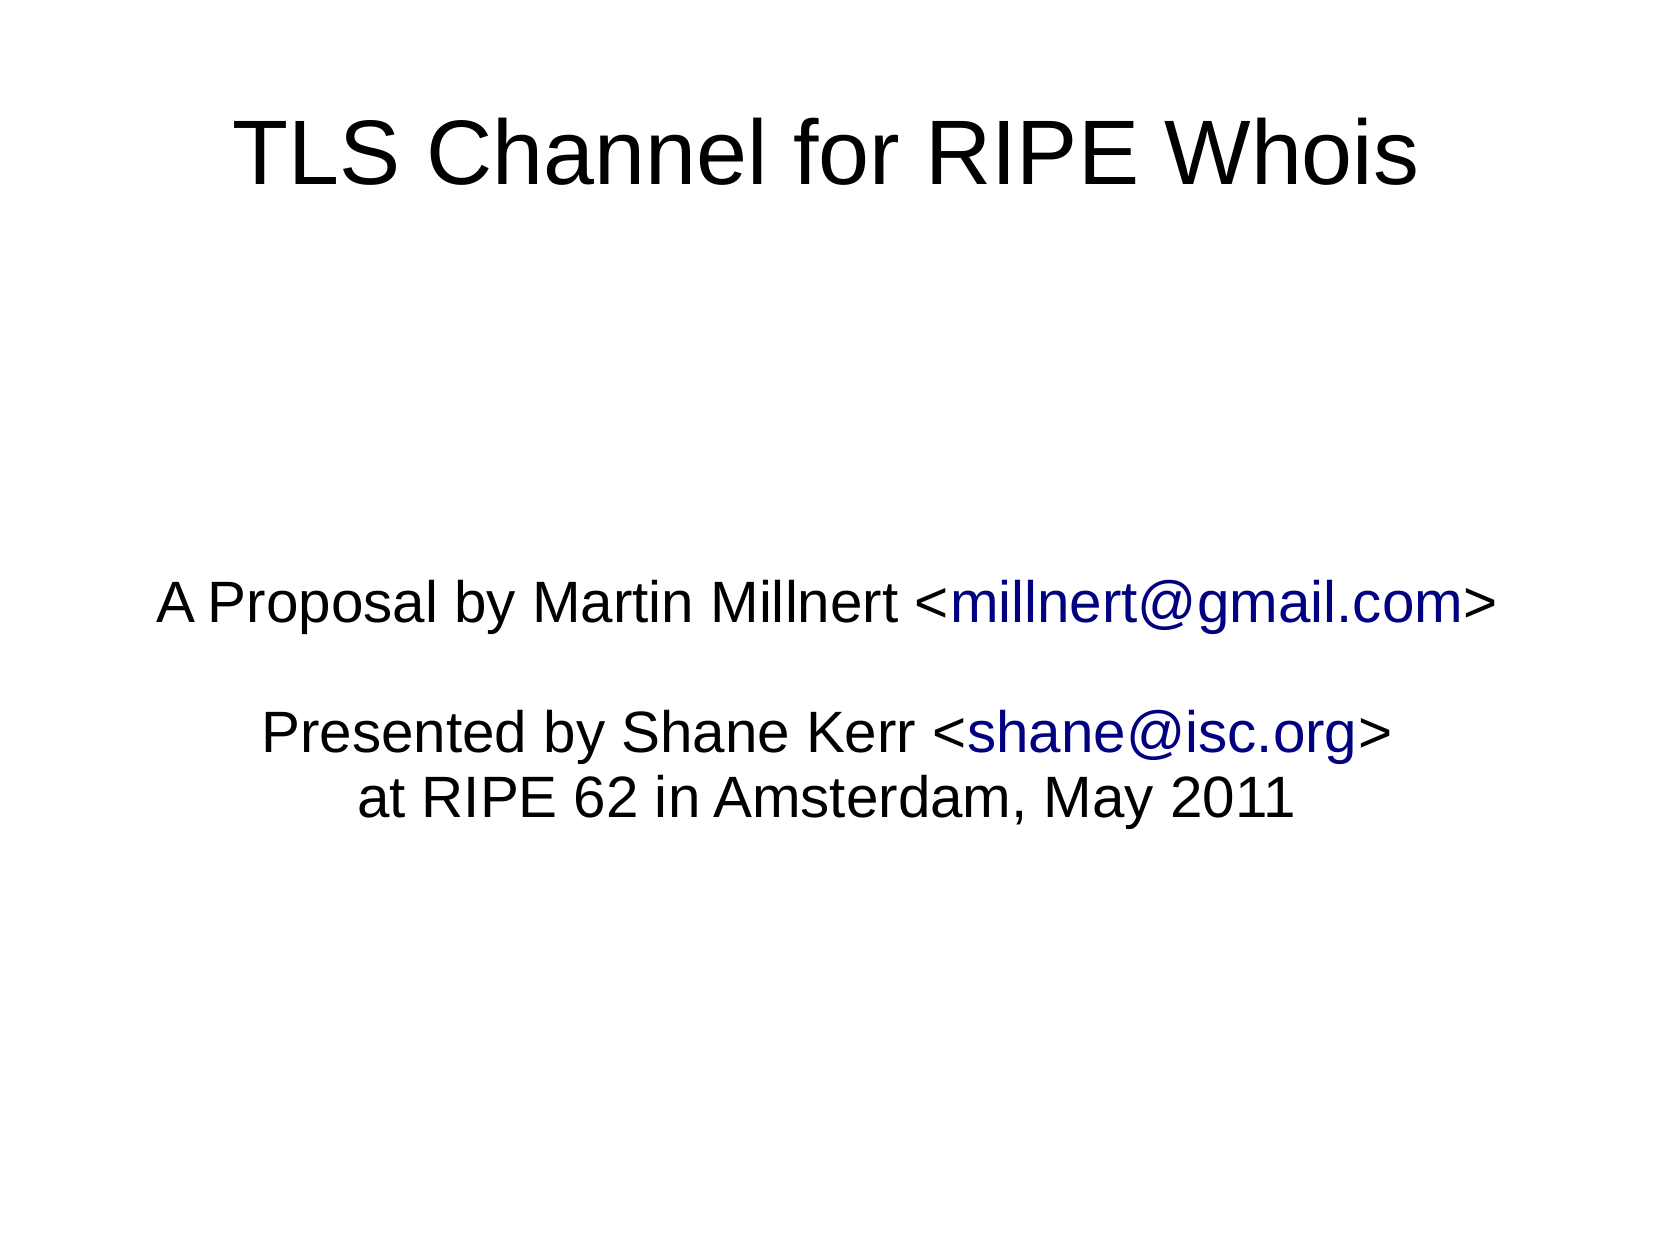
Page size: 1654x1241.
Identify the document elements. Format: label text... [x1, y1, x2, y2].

title TLS Channel for RIPE Whois [82, 49, 1571, 257]
subtitle A Proposal by Martin Millnert <millnert@gmail.com> Presented by Shane Kerr <shane@isc.org> at RIPE 62 in Amsterdam, May 2011 [82, 290, 1571, 1109]
